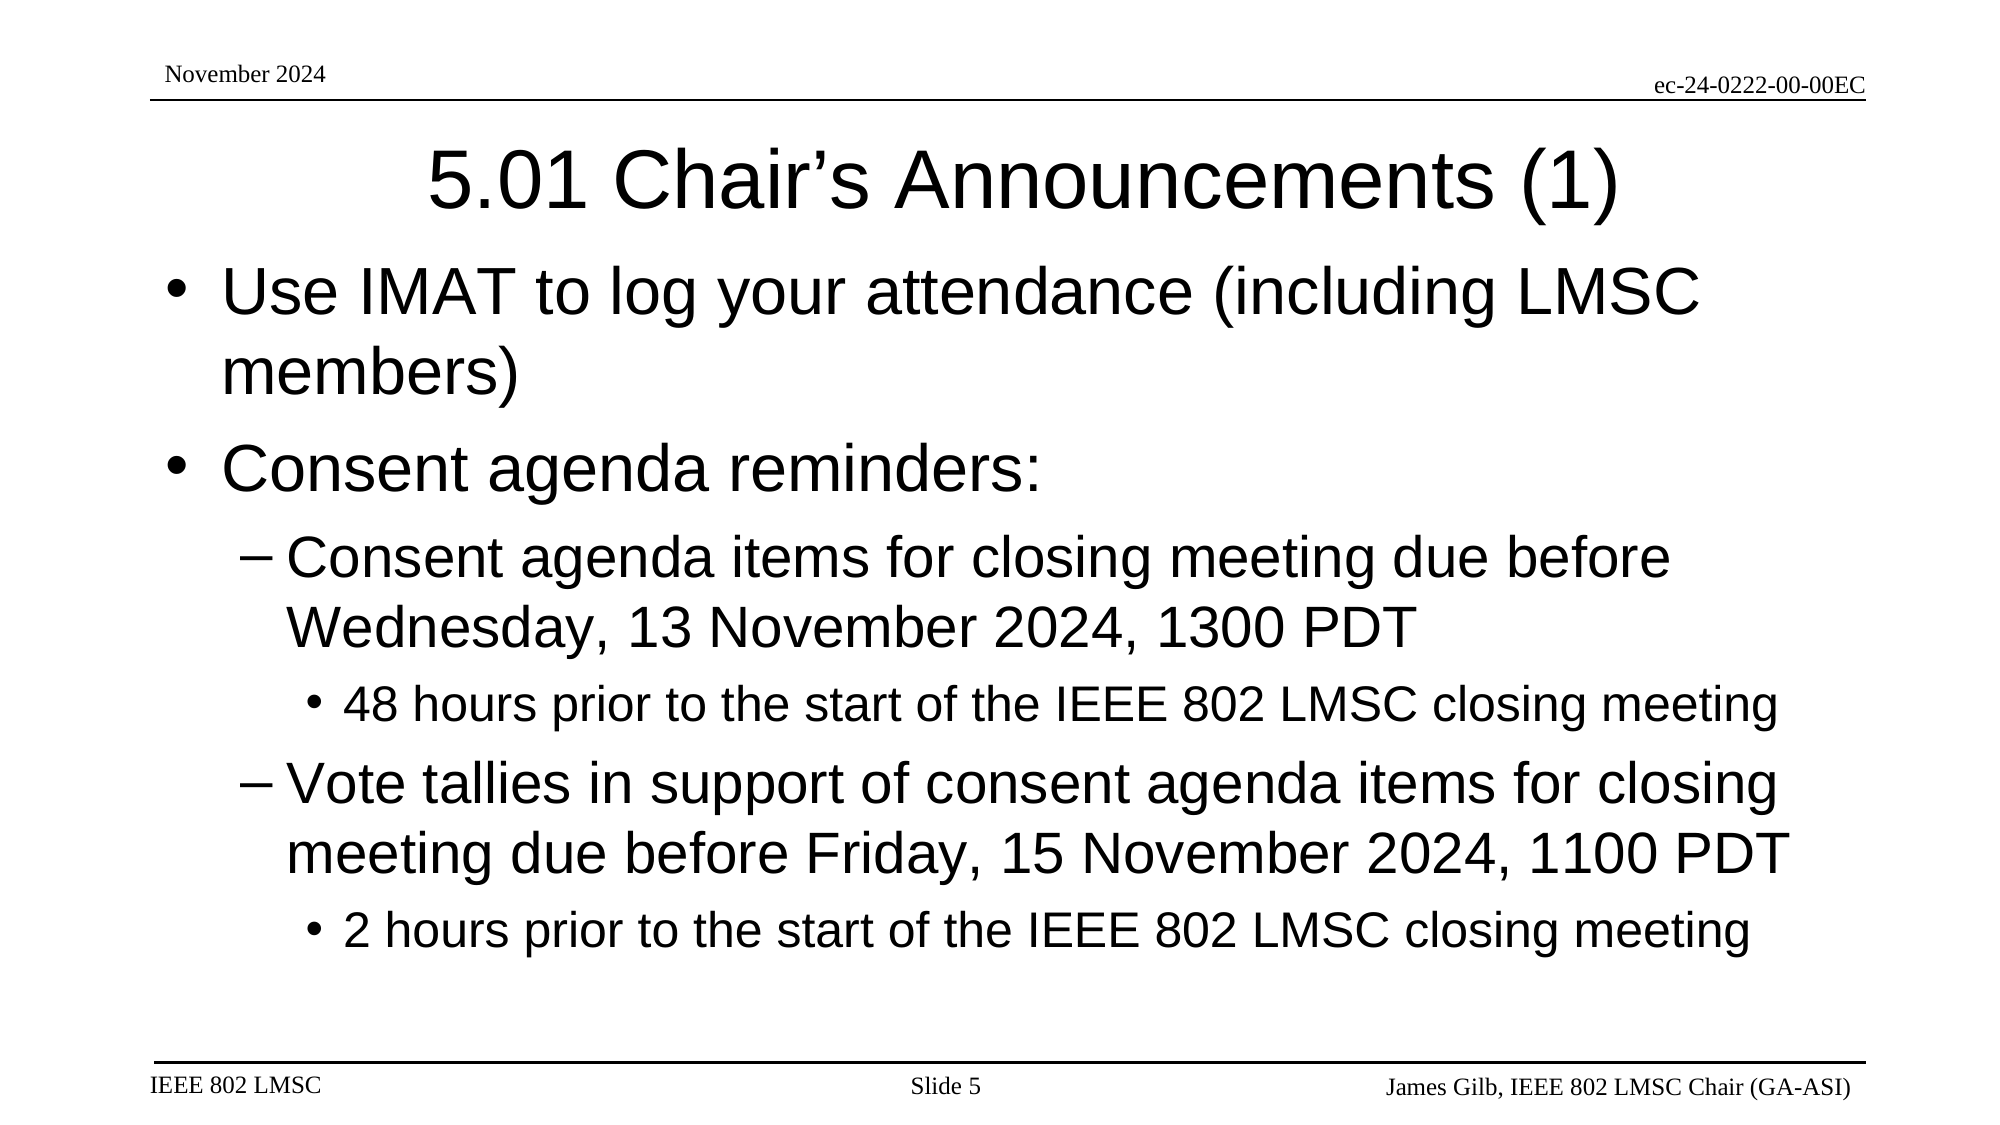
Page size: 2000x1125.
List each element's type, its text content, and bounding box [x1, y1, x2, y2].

list Use IMAT to log your attendance (including LMSC members) Consent agenda reminders: Consent agenda items for closing meeting due before Wednesday, 13 November 2024, 1300 PDT 48 hours prior to the start of the IEEE 802 LMSC closing meeting Vote tallies in support of consent agenda items for closing meeting due before Friday, 15 November 2024, 1100 PDT 2 hours prior to the start of the IEEE 802 LMSC closing meeting [150, 239, 1900, 1051]
title 5.01 Chair’s Announcements (1) [149, 112, 1900, 238]
